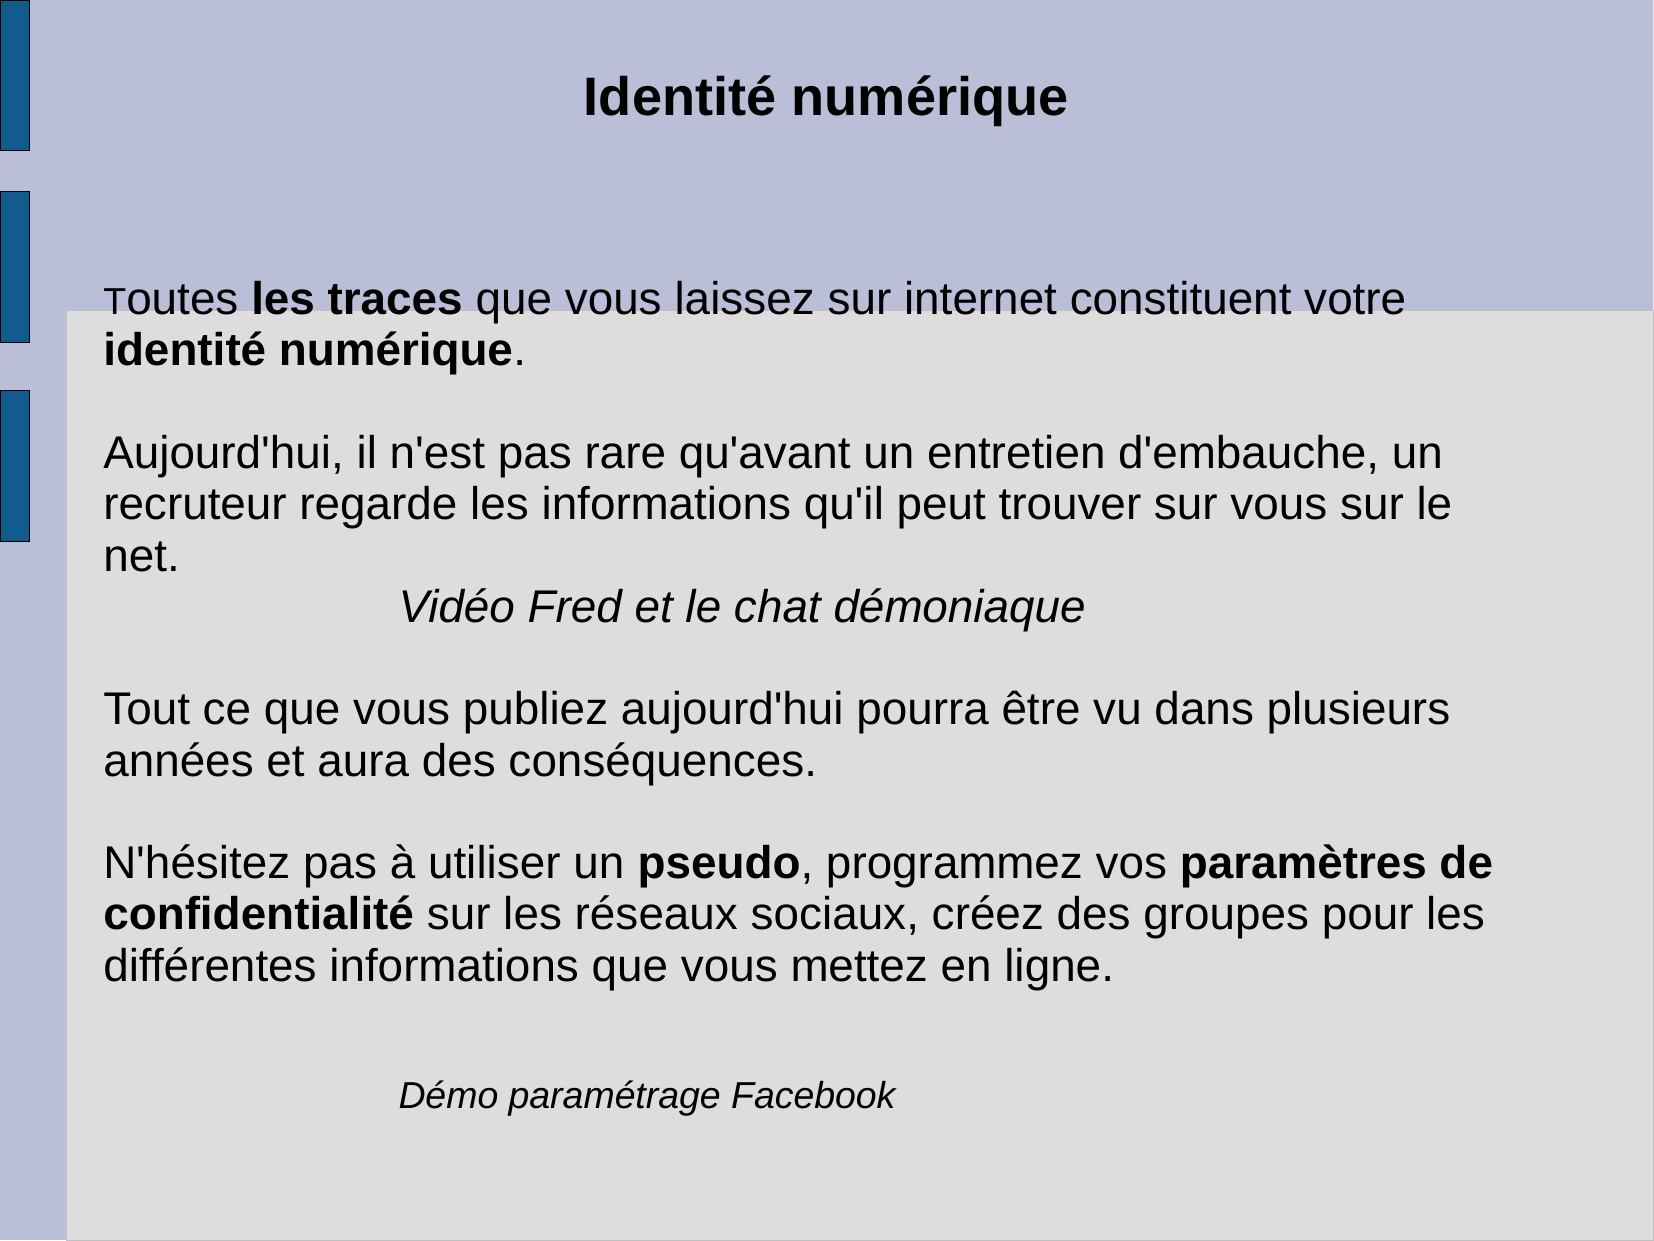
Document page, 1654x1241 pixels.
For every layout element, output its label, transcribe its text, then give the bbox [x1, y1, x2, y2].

text_box Toutes les traces que vous laissez sur internet constituent votre identité numérique. Aujourd'hui, il n'est pas rare qu'avant un entretien d'embauche, un recruteur regarde les informations qu'il peut trouver sur vous sur le net. Vidéo Fred et le chat démoniaque Tout ce que vous publiez aujourd'hui pourra être vu dans plusieurs années et aura des conséquences. N'hésitez pas à utiliser un pseudo, programmez vos paramètres de confidentialité sur les réseaux sociaux, créez des groupes pour les différentes informations que vous mettez en ligne. Démo paramétrage Facebook [88, 265, 1539, 1169]
text_box Identité numérique [236, 59, 1418, 136]
